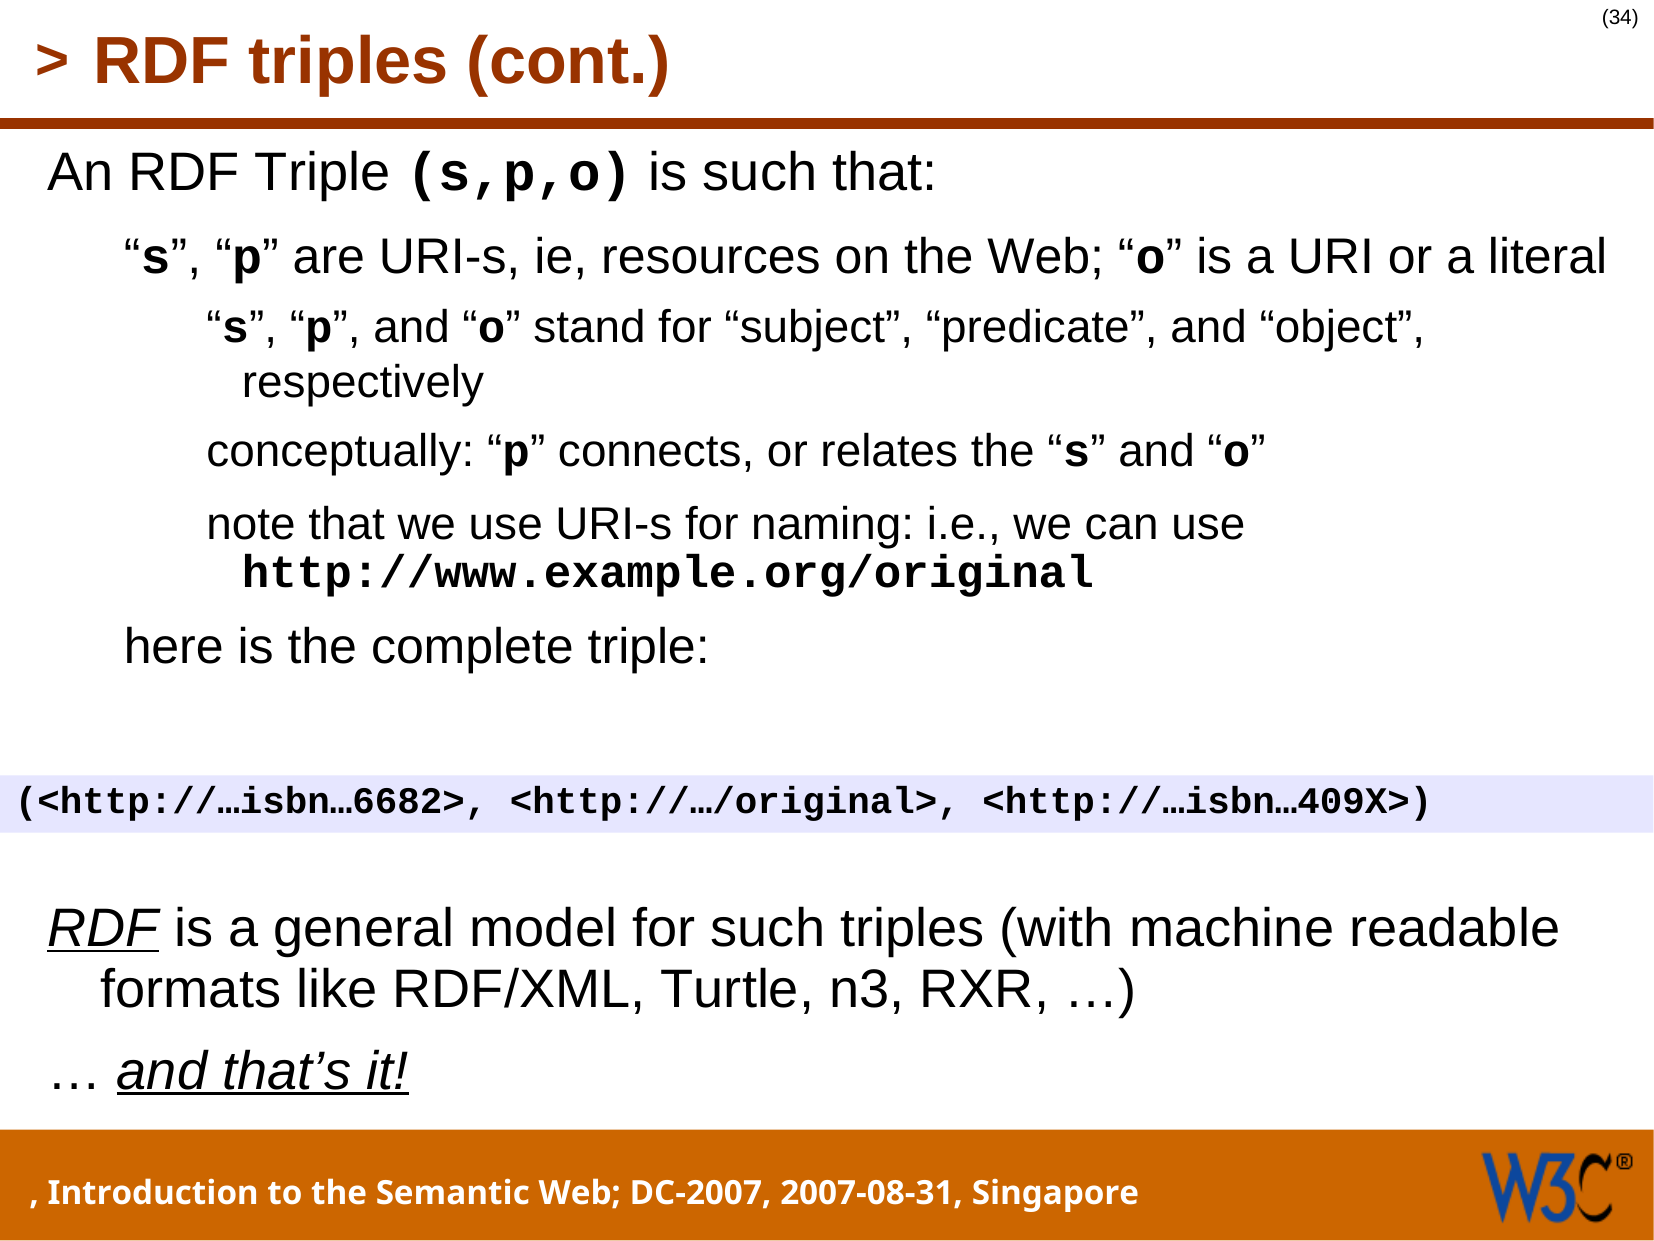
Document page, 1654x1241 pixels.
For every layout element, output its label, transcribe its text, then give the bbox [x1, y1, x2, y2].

list An RDF Triple (s,p,o) is such that: “s”, “p” are URI-s, ie, resources on the Web; “o” is a URI or a literal “s”, “p”, and “o” stand for “subject”, “predicate”, and “object”, respectively conceptually: “p” connects, or relates the “s” and “o” note that we use URI-s for naming: i.e., we can use http://www.example.org/original here is the complete triple: [29, 141, 1624, 728]
text_box (<http://…isbn…6682>, <http://…/original>, <http://…isbn…409X>) [0, 775, 1654, 833]
list RDF is a general model for such triples (with machine readable formats like RDF/XML, Turtle, n3, RXR, …) … and that’s it! [29, 897, 1625, 1105]
picture [1477, 1149, 1639, 1228]
title RDF triples (cont.) [93, 0, 1493, 119]
